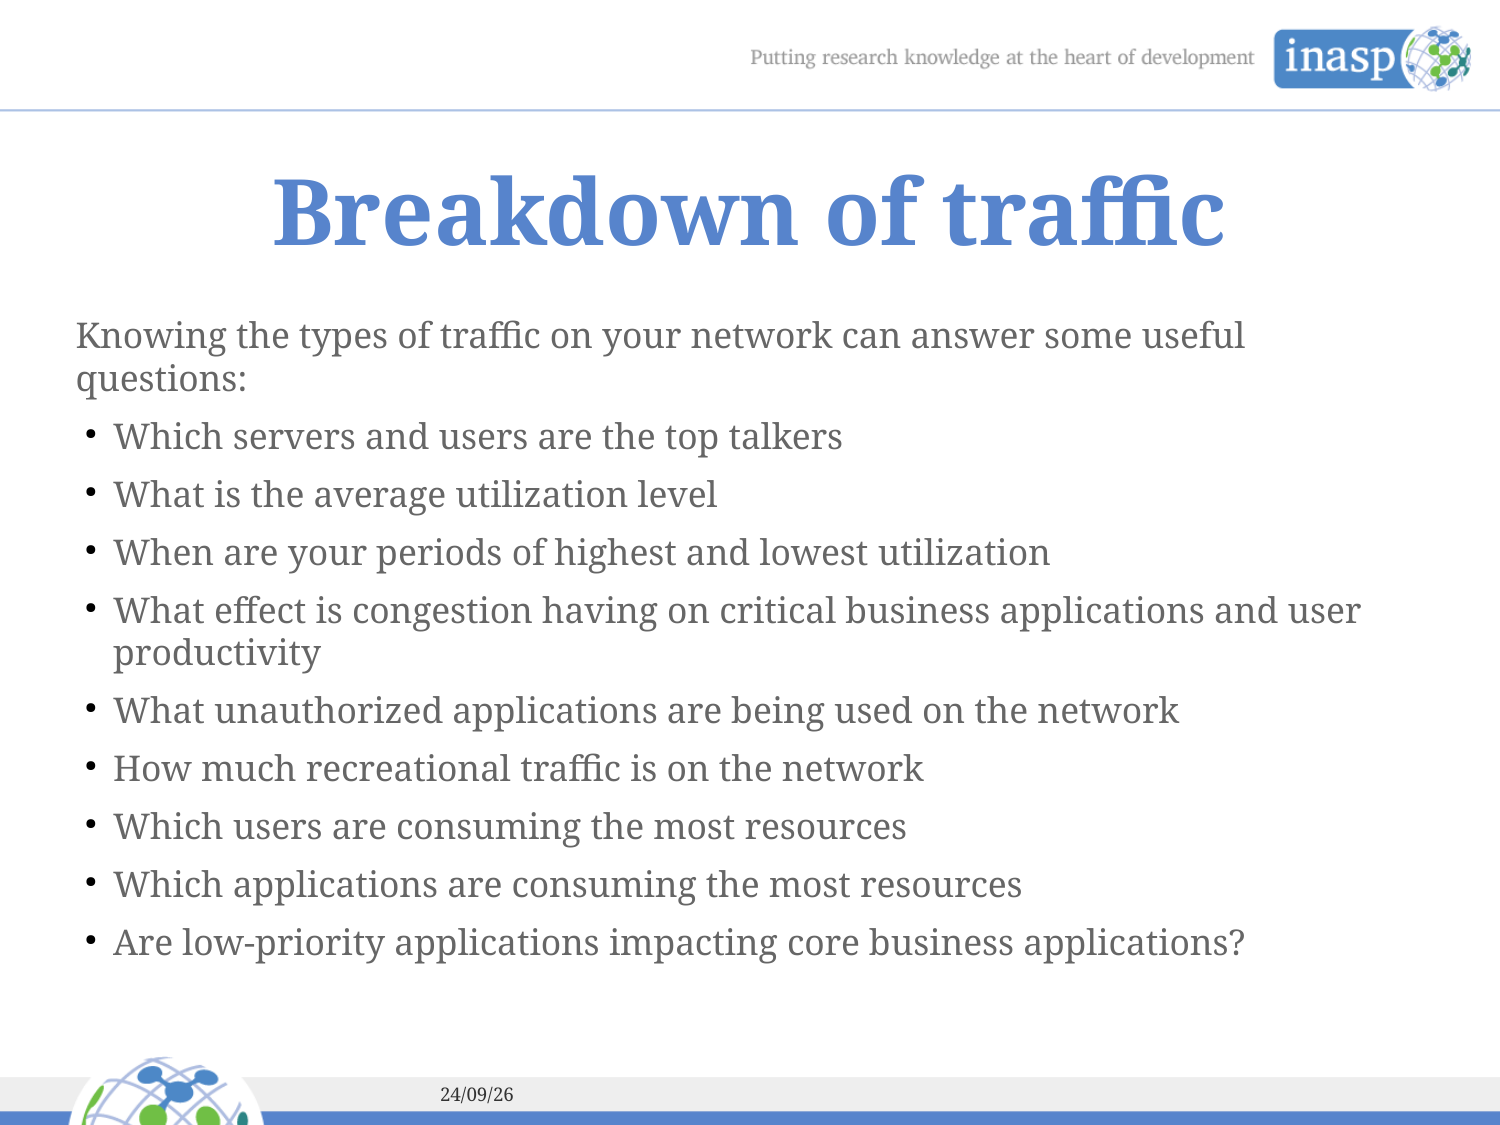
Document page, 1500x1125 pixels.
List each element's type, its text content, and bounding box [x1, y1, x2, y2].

list Knowing the types of traffic on your network can answer some useful questions: Which servers and users are the top talkers What is the average utilization level When are your periods of highest and lowest utilization What effect is congestion having on critical business applications and user productivity What unauthorized applications are being used on the network How much recreational traffic is on the network Which users are consuming the most resources Which applications are consuming the most resources Are low-priority applications impacting core business applications? [75, 313, 1426, 967]
picture [0, 0, 1500, 1125]
title Breakdown of traffic [75, 129, 1426, 313]
